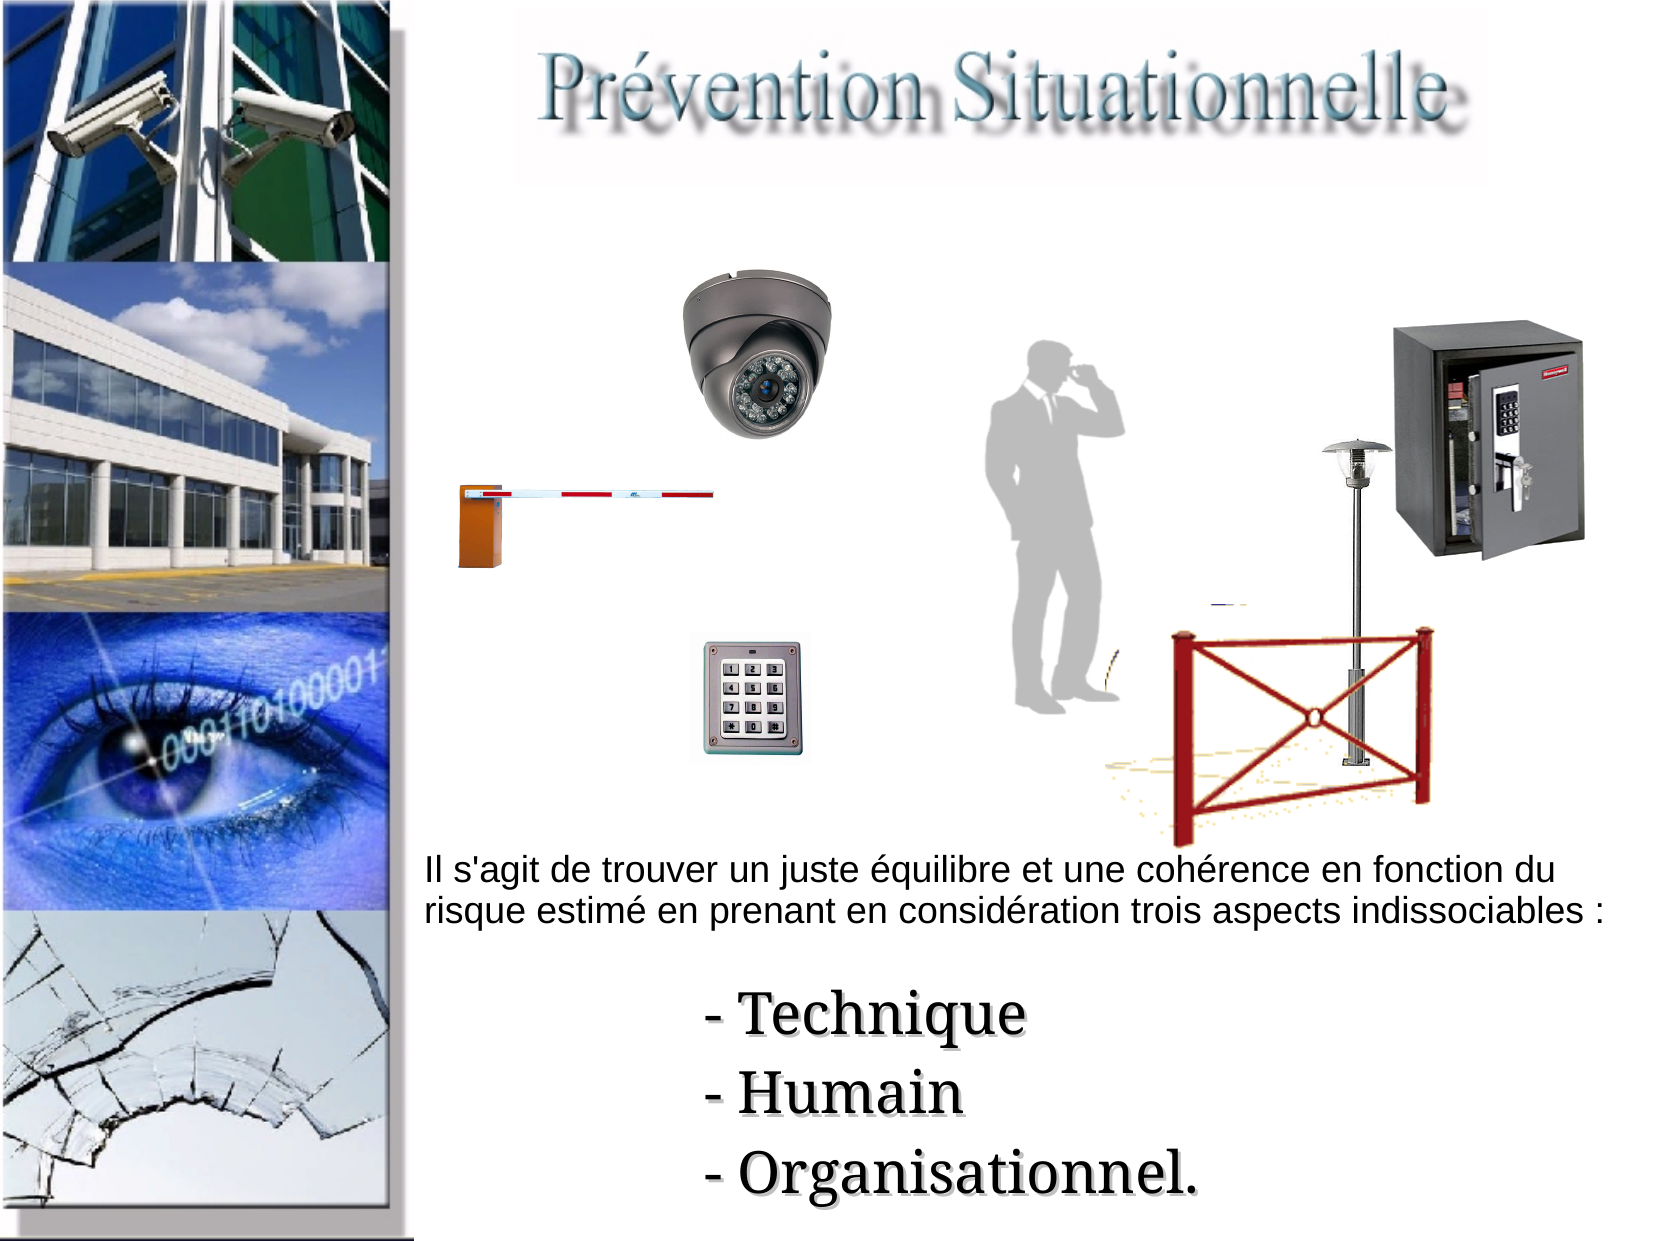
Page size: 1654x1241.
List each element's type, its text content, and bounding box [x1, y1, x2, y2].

picture [915, 312, 1611, 876]
picture [0, 0, 414, 1241]
picture [442, 265, 843, 765]
text_box Il s'agit de trouver un juste équilibre et une cohérence en fonction du risque estimé en prenant en considération trois aspects indissociables : [409, 840, 1632, 940]
text_box - Technique - Humain - Organisationnel. [689, 965, 1322, 1178]
picture [514, 7, 1489, 186]
